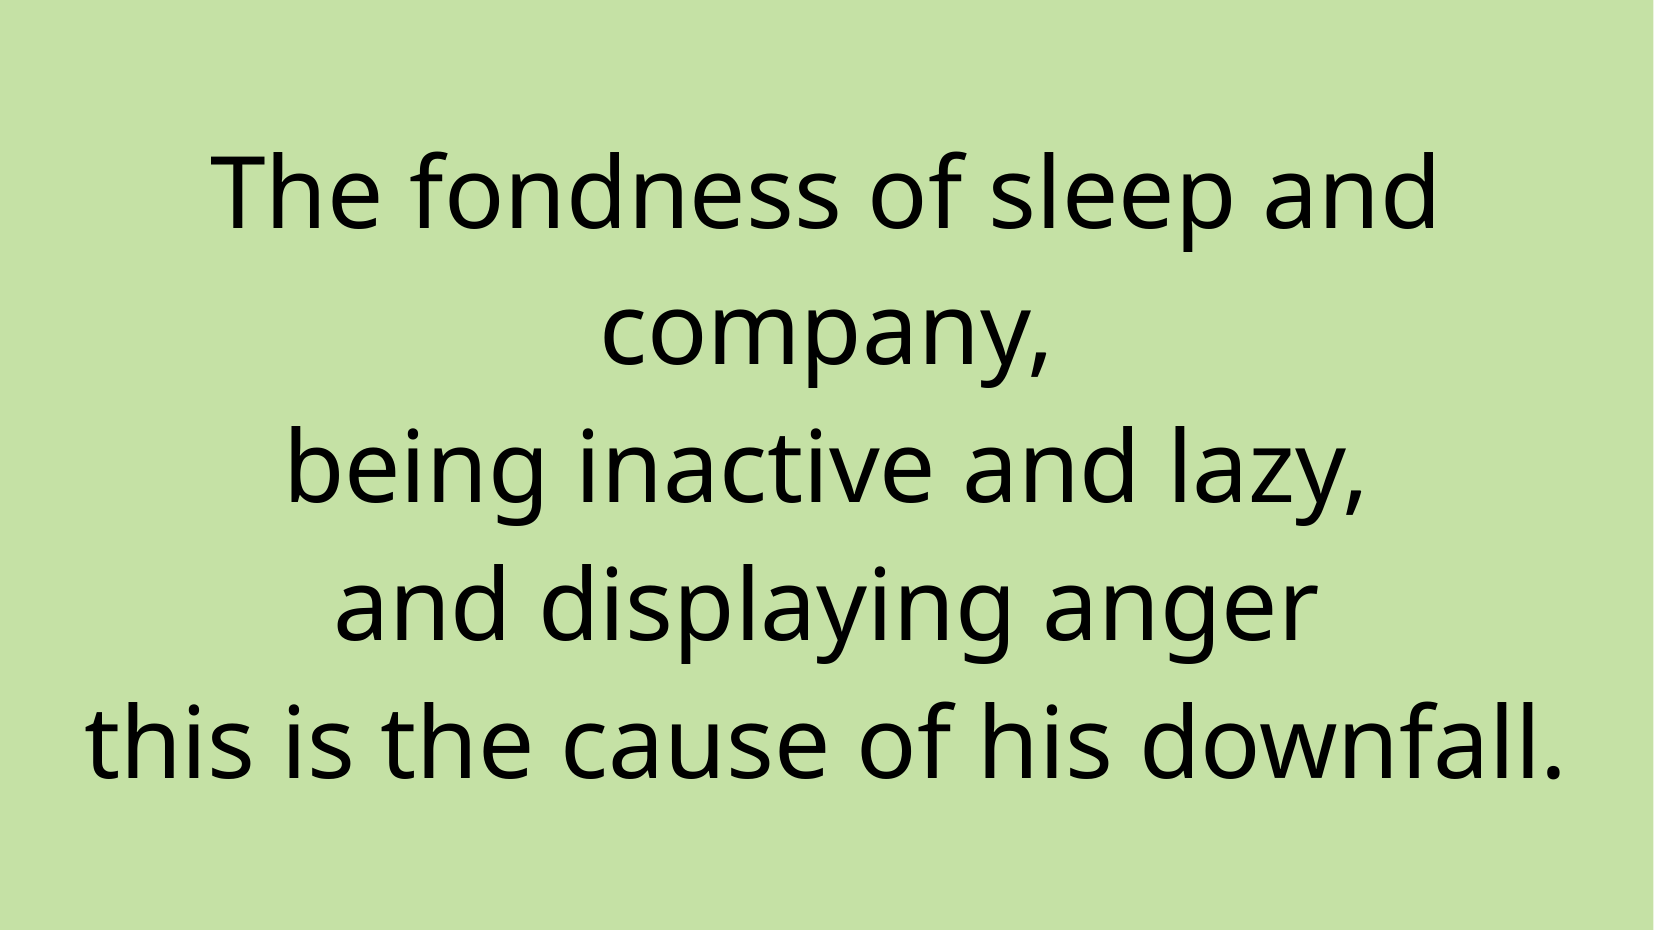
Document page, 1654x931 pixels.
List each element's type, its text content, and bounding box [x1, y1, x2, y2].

subtitle The fondness of sleep and company, being inactive and lazy, and displaying anger this is the cause of his downfall. [82, 0, 1571, 931]
